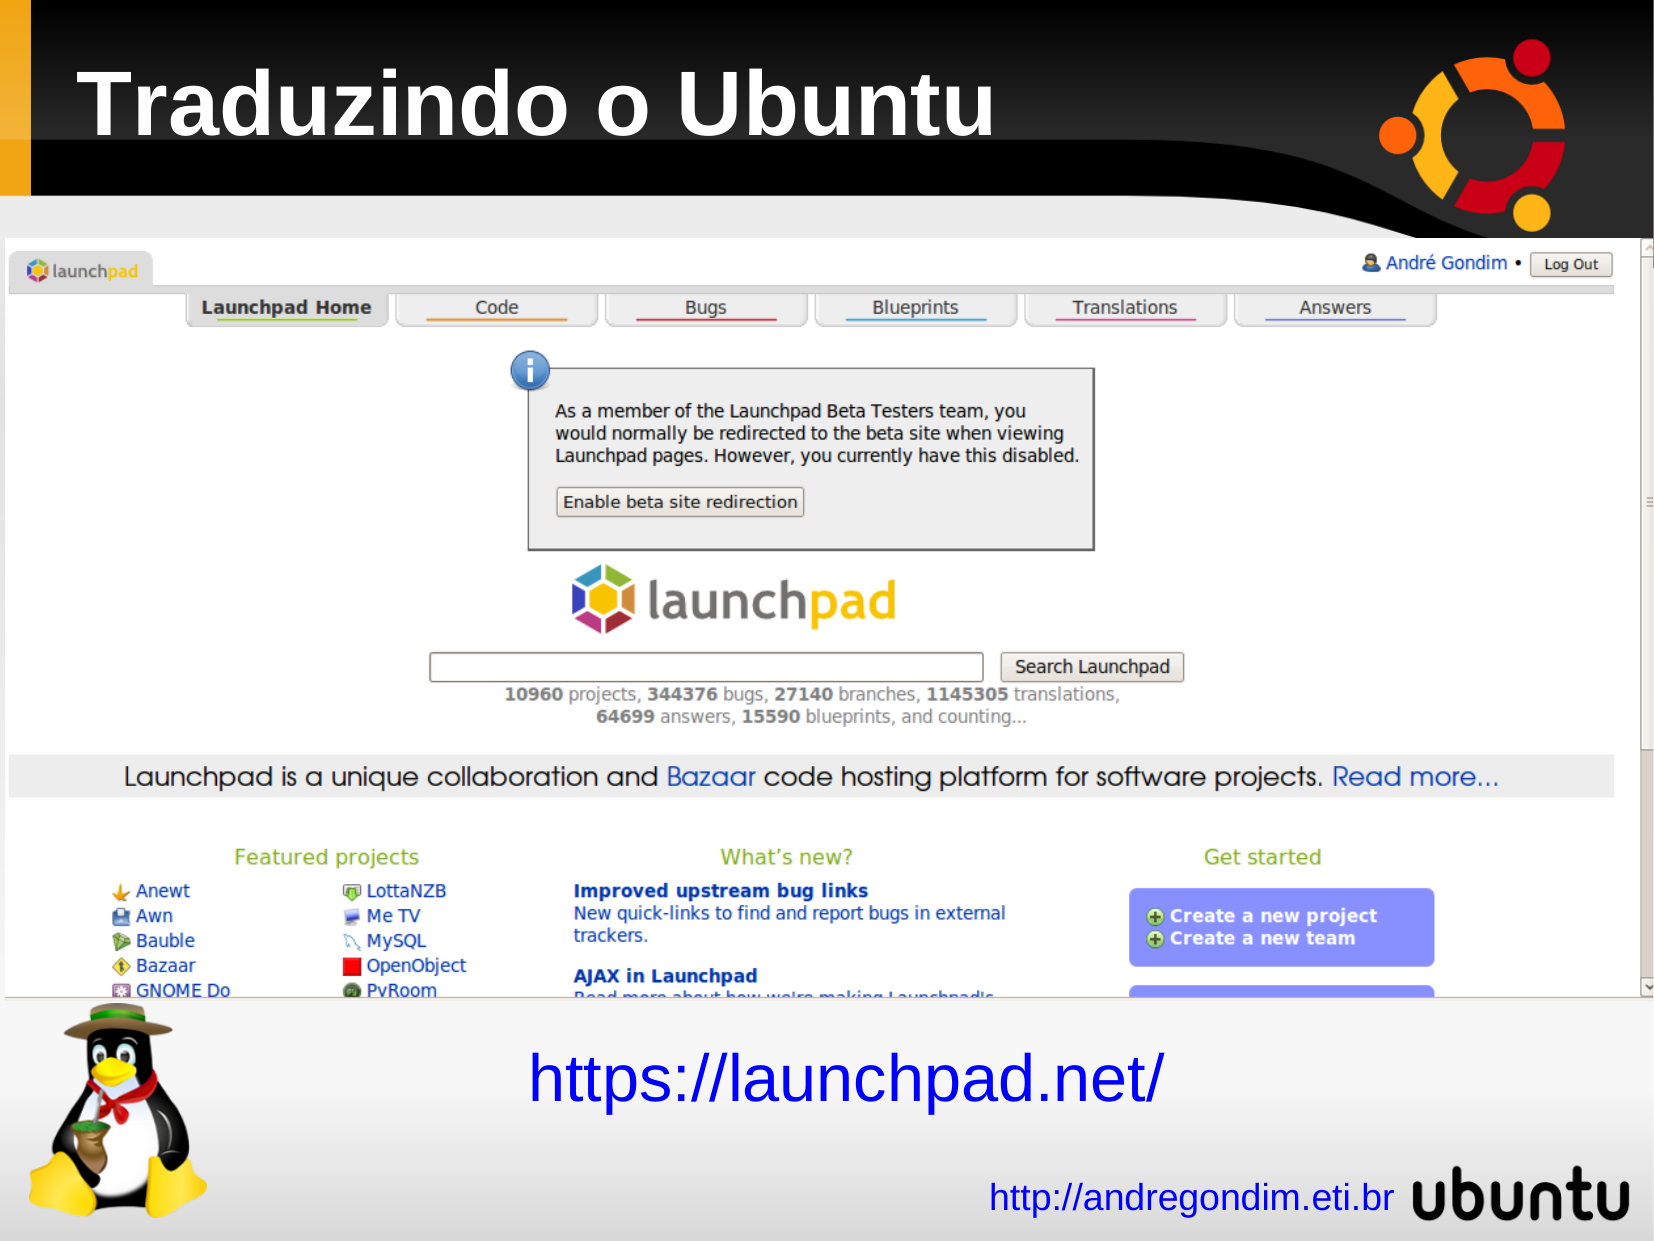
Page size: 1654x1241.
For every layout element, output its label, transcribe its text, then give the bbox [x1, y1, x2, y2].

text_box https://launchpad.net/ [513, 1033, 1223, 1124]
picture [0, 0, 1654, 1241]
title Traduzindo o Ubuntu [76, 7, 1565, 200]
